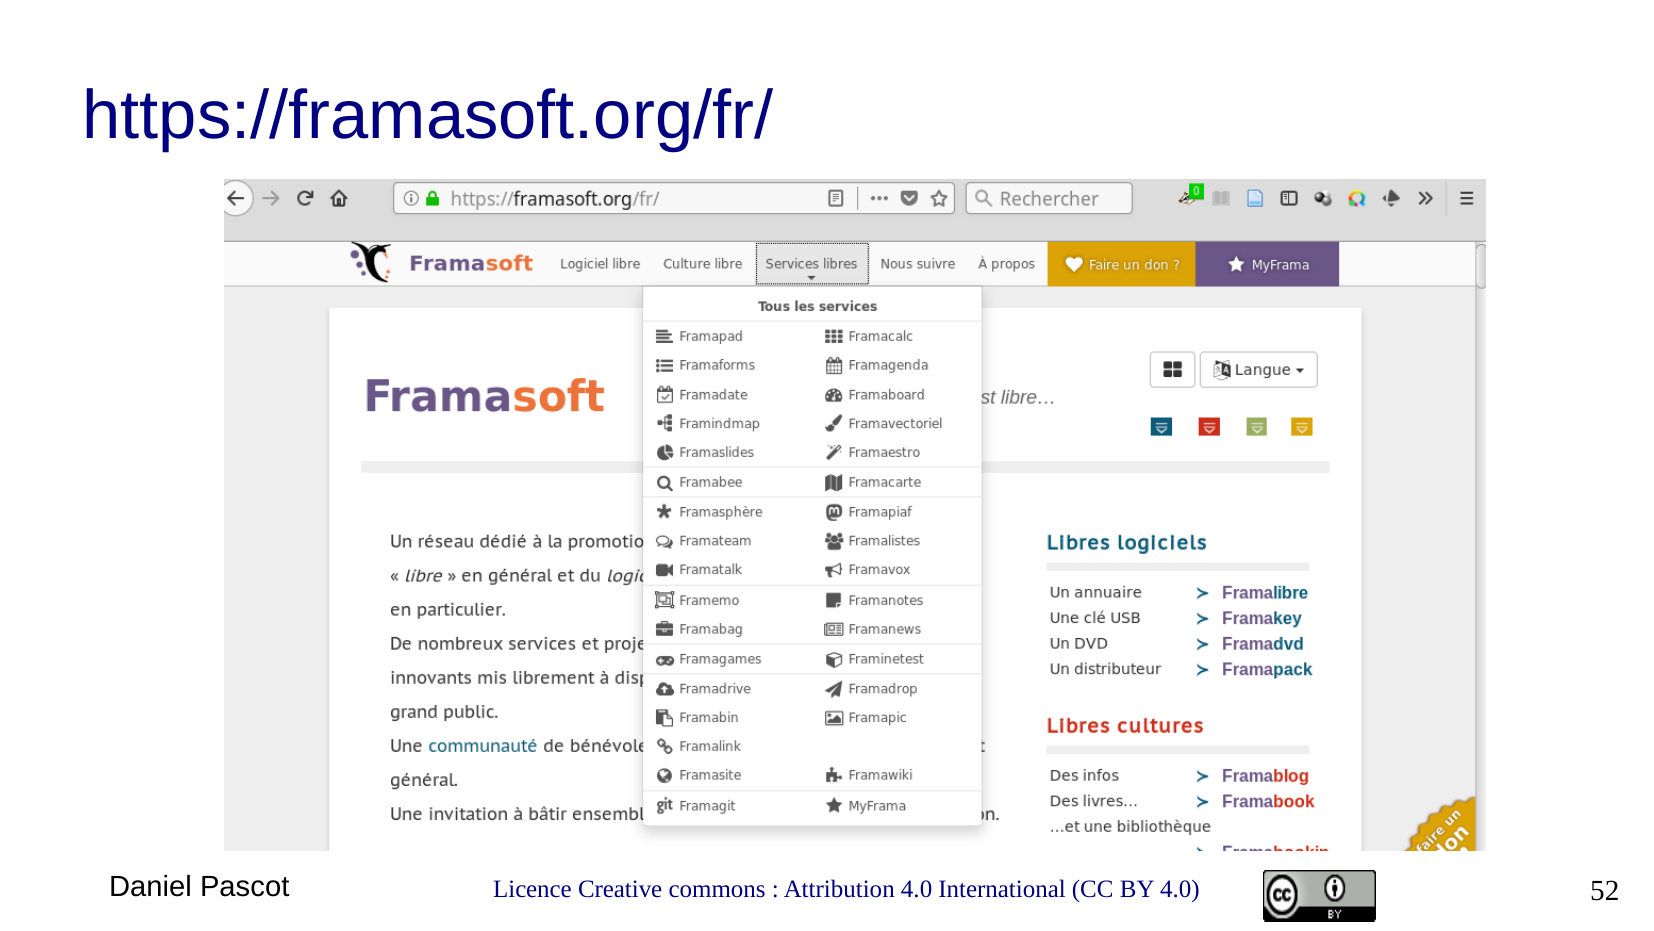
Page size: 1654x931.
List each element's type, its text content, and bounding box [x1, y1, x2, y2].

picture [1263, 870, 1376, 922]
picture [224, 179, 1486, 851]
title https://framasoft.org/fr/ [82, 37, 1571, 193]
